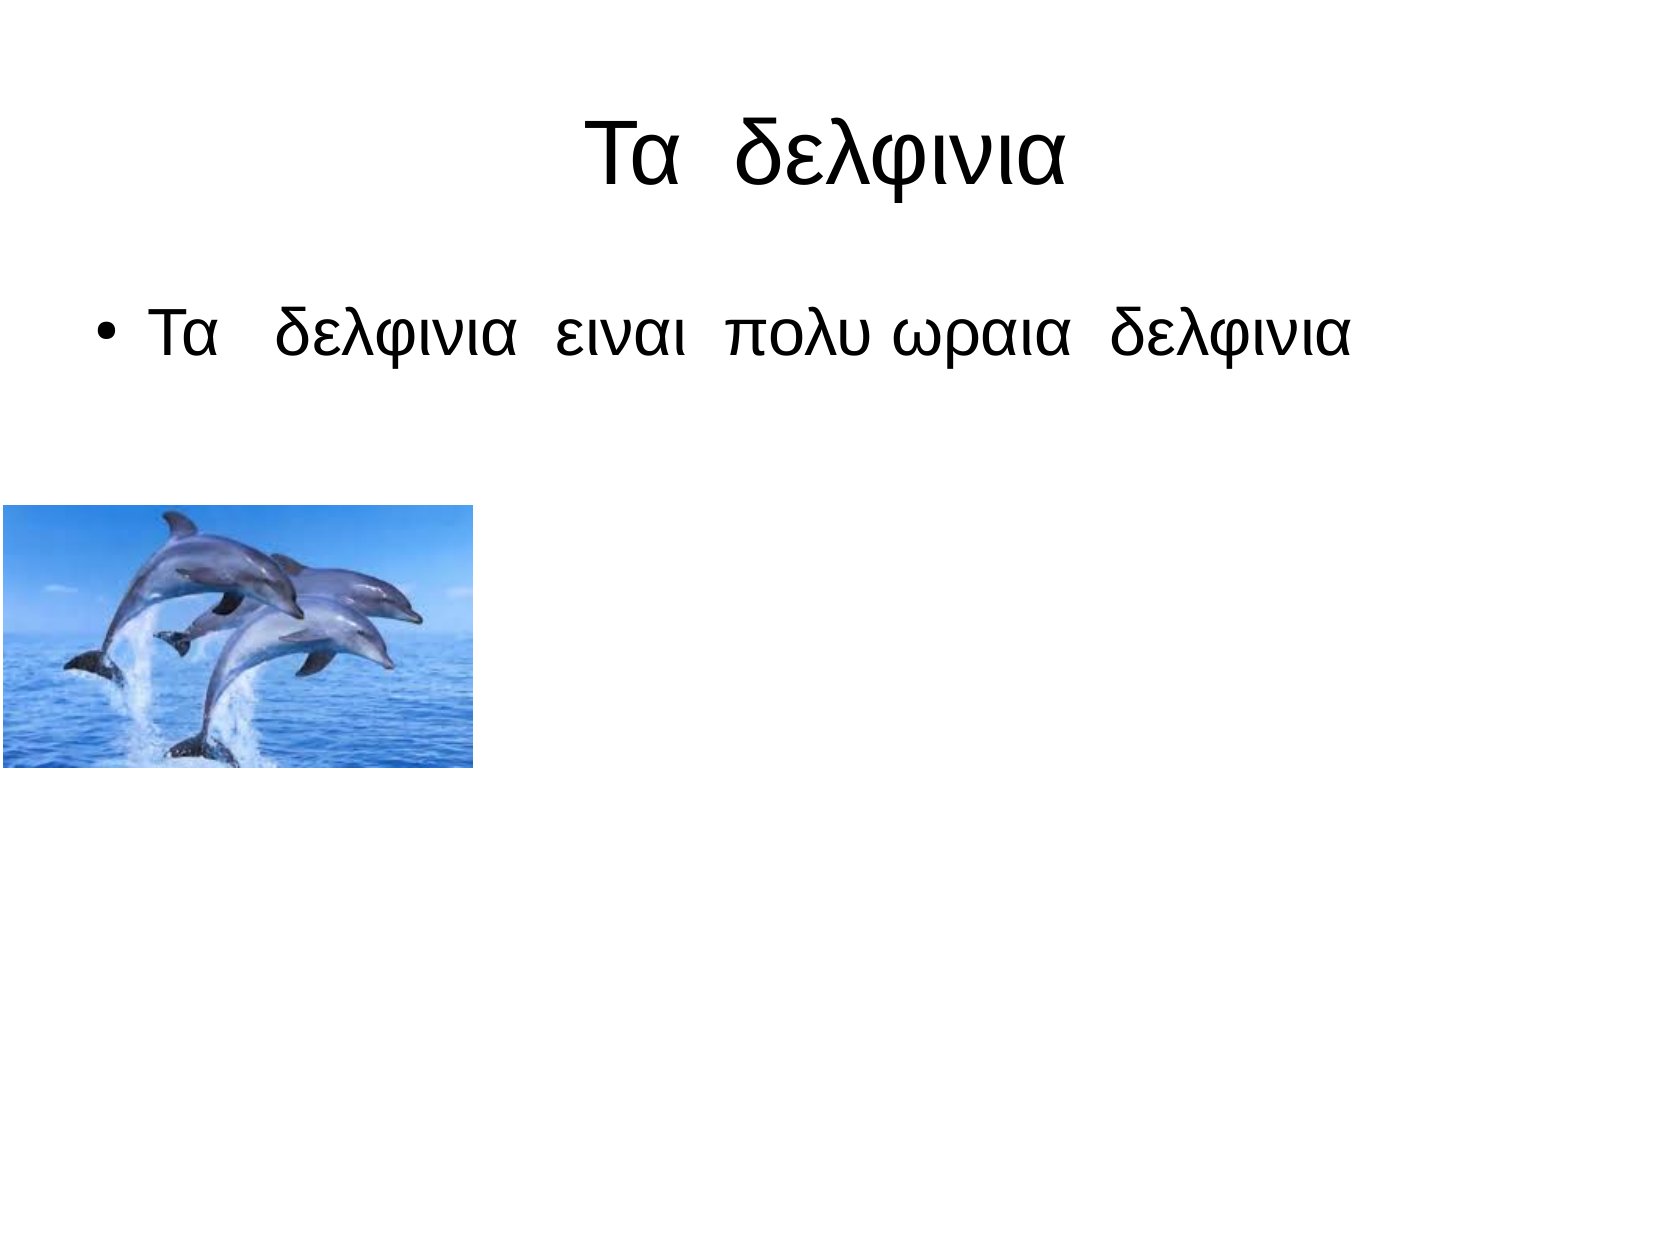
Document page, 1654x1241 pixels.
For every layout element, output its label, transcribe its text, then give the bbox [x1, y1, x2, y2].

picture [3, 505, 473, 768]
title Τα δελφινια [82, 49, 1571, 257]
list Τα δελφινια ειναι πολυ ωραια δελφινια [76, 295, 1565, 1114]
